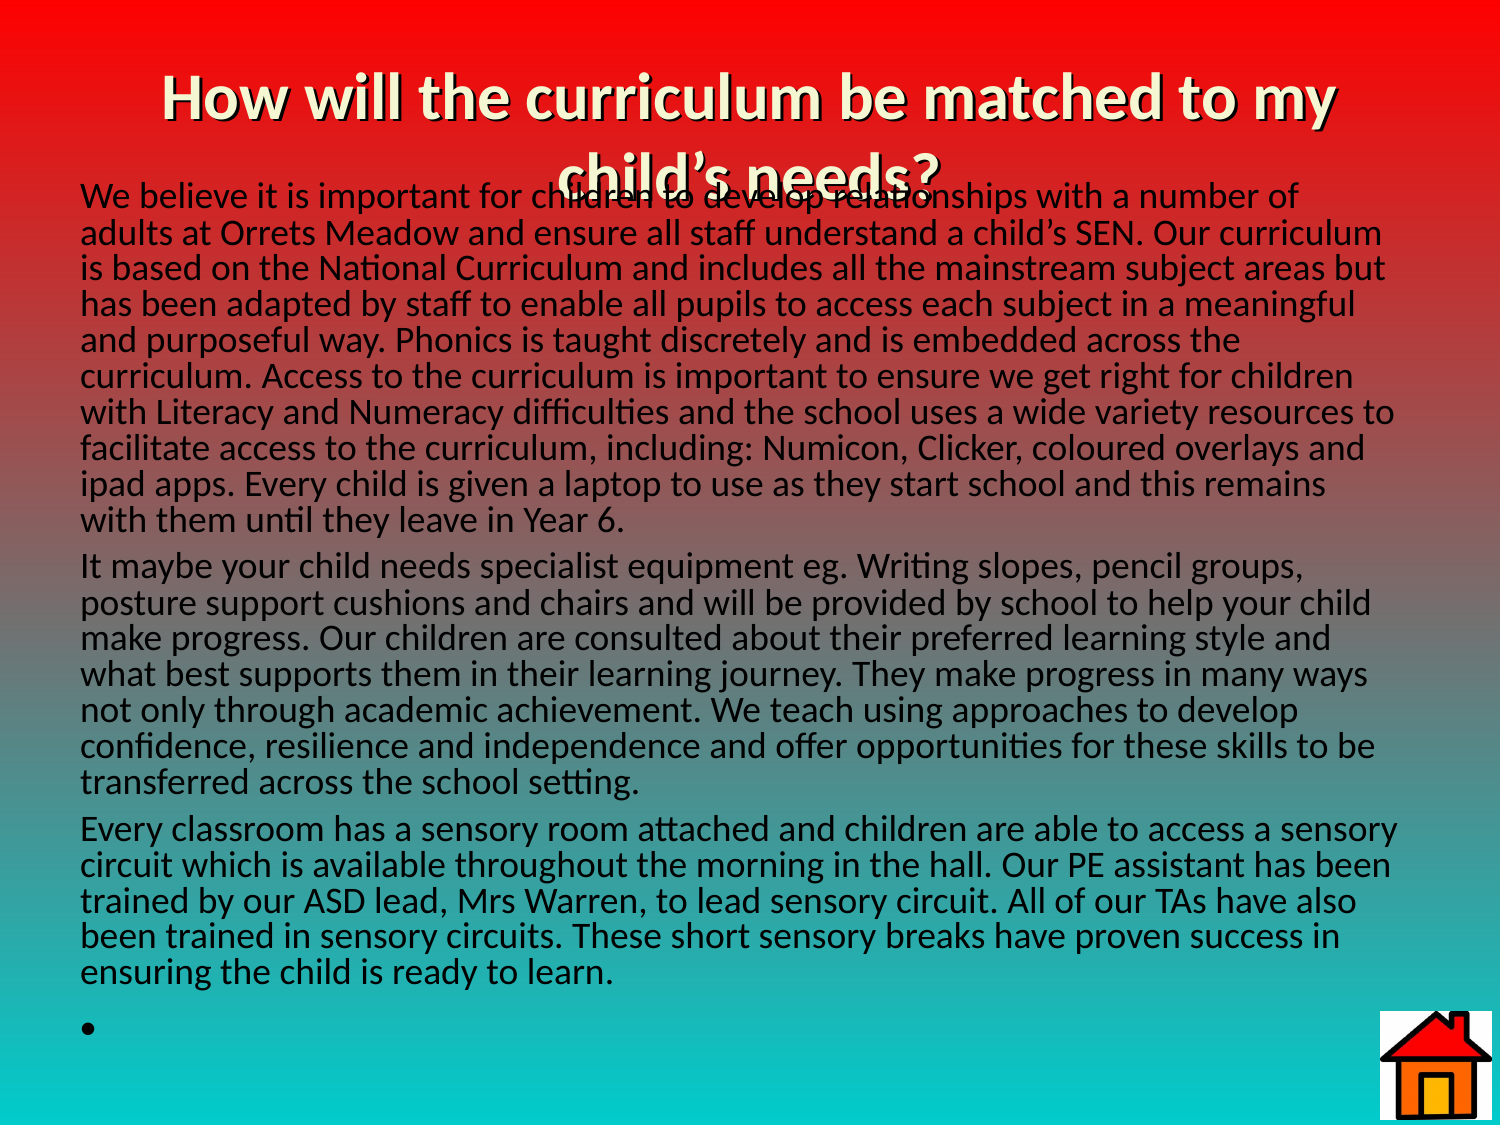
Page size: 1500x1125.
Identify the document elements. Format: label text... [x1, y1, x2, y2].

list We believe it is important for children to develop relationships with a number of adults at Orrets Meadow and ensure all staff understand a child’s SEN. Our curriculum is based on the National Curriculum and includes all the mainstream subject areas but has been adapted by staff to enable all pupils to access each subject in a meaningful and purposeful way. Phonics is taught discretely and is embedded across the curriculum. Access to the curriculum is important to ensure we get right for children with Literacy and Numeracy difficulties and the school uses a wide variety resources to facilitate access to the curriculum, including: Numicon, Clicker, coloured overlays and ipad apps. Every child is given a laptop to use as they start school and this remains with them until they leave in Year 6. It maybe your child needs specialist equipment eg. Writing slopes, pencil groups, posture support cushions and chairs and will be provided by school to help your child make progress. Our children are consulted about their preferred learning style and what best supports them in their learning journey. They make progress in many ways not only through academic achievement. We teach using approaches to develop confidence, resilience and independence and offer opportunities for these skills to be transferred across the school setting. Every classroom has a sensory room attached and children are able to access a sensory circuit which is available throughout the morning in the hall. Our PE assistant has been trained by our ASD lead, Mrs Warren, to lead sensory circuit. All of our TAs have also been trained in sensory circuits. These short sensory breaks have proven success in ensuring the child is ready to learn. [64, 172, 1415, 1030]
picture [1380, 1011, 1492, 1120]
title How will the curriculum be matched to my child’s needs? [75, 45, 1426, 233]
